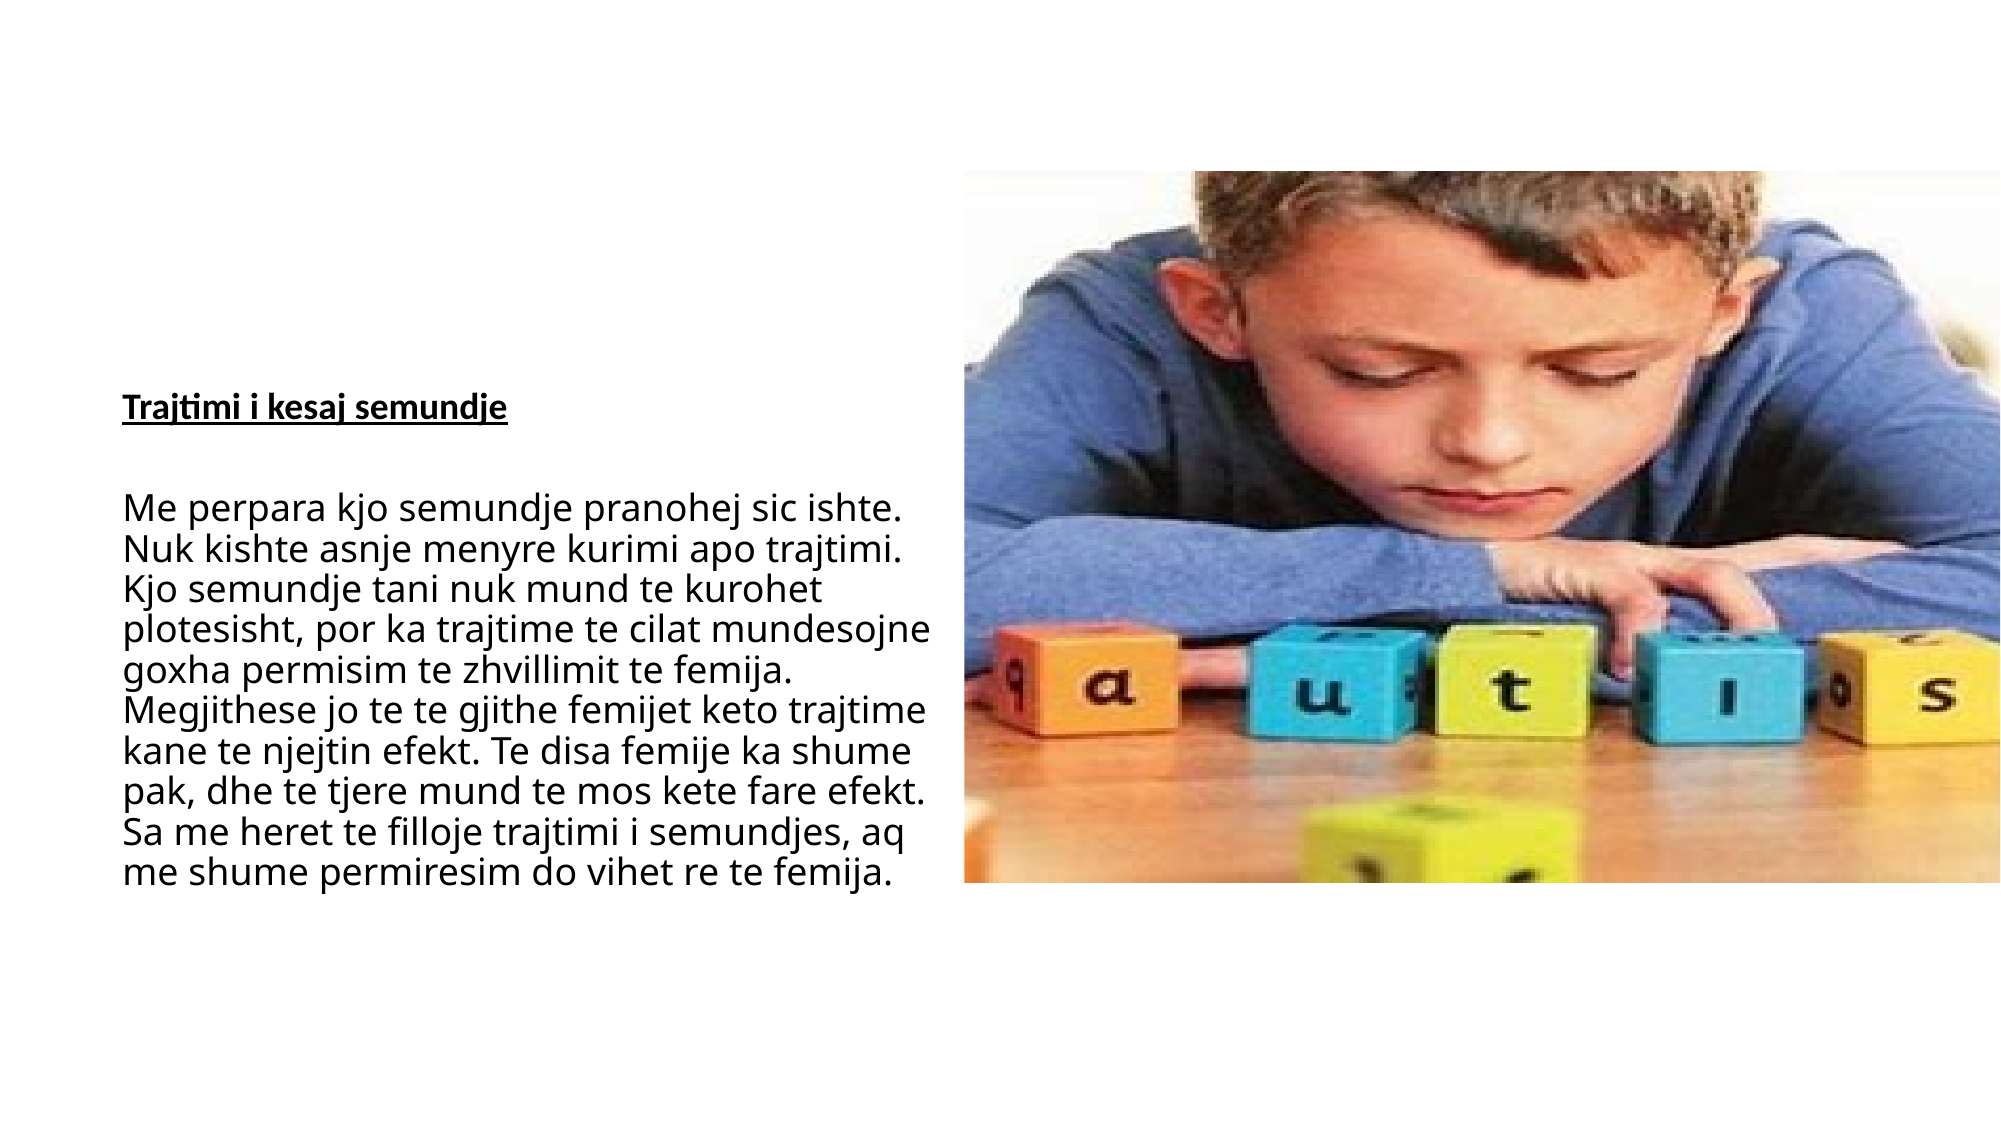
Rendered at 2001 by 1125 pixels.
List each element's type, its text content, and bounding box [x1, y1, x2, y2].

picture [964, 171, 2000, 883]
list Trajtimi i kesaj semundje Me perpara kjo semundje pranohej sic ishte. Nuk kishte asnje menyre kurimi apo trajtimi. Kjo semundje tani nuk mund te kurohet plotesisht, por ka trajtime te cilat mundesojne goxha permisim te zhvillimit te femija. Megjithese jo te te gjithe femijet keto trajtime kane te njejtin efekt. Te disa femije ka shume pak, dhe te tjere mund te mos kete fare efekt. Sa me heret te filloje trajtimi i semundjes, aq me shume permiresim do vihet re te femija. [107, 380, 948, 1051]
